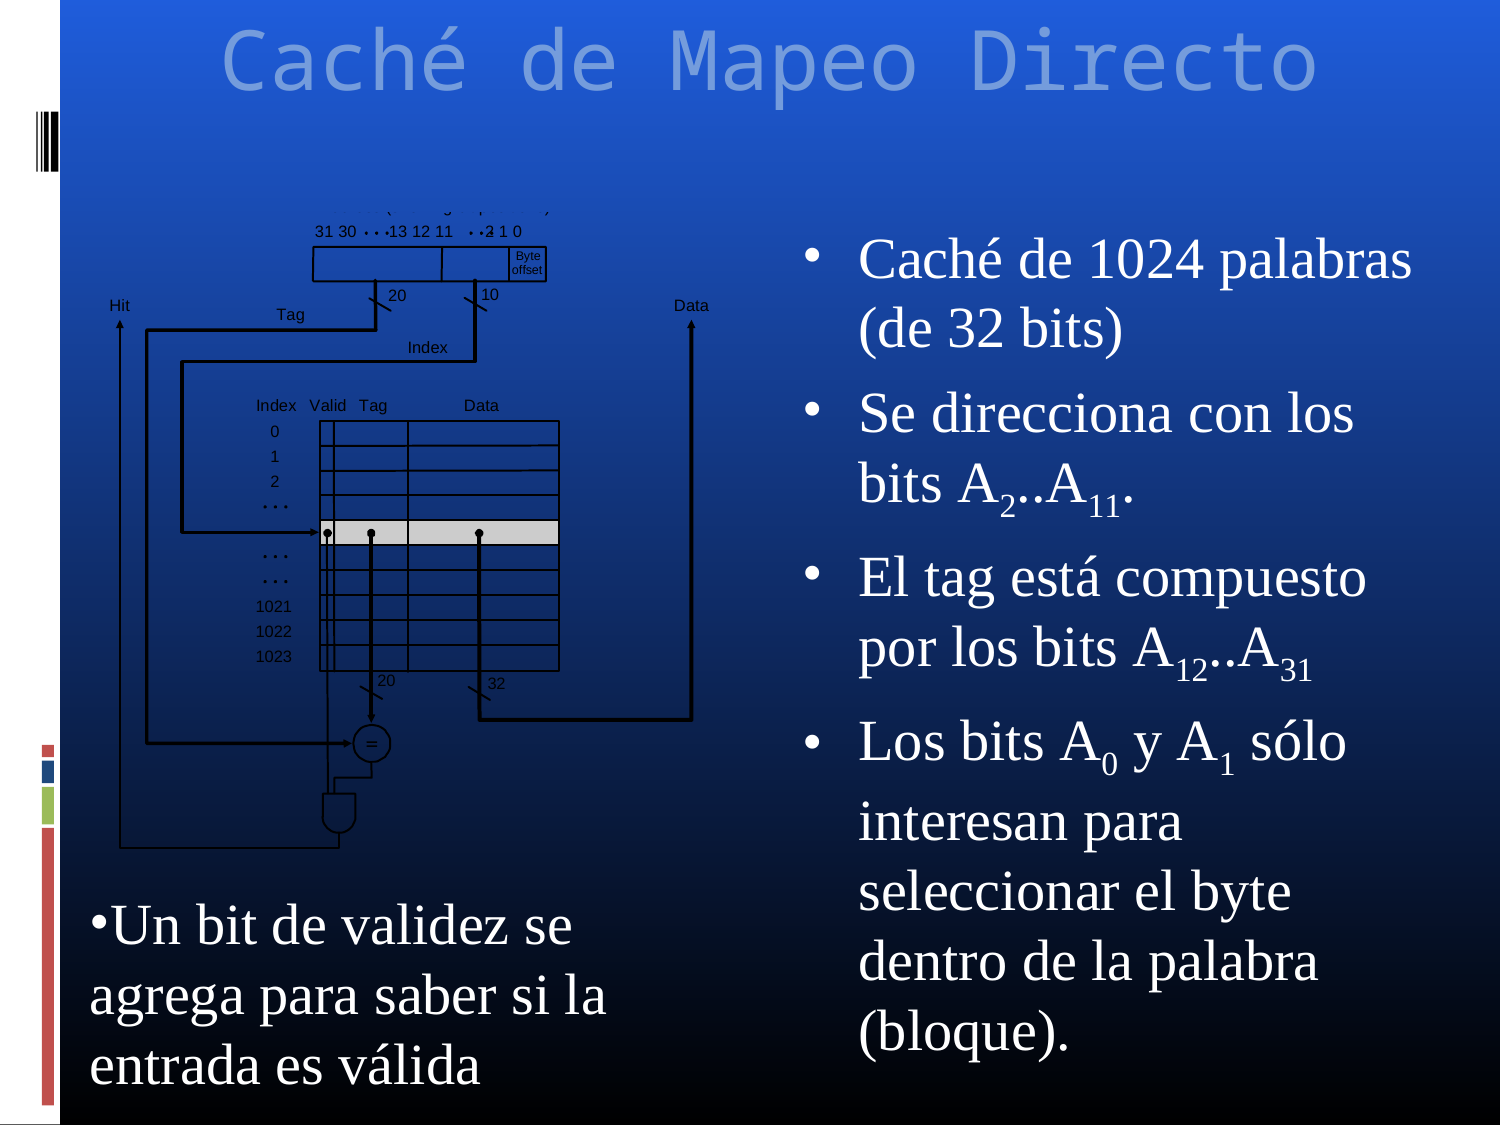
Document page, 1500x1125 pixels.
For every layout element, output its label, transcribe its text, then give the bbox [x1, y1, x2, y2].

picture [109, 212, 713, 854]
title Caché de Mapeo Directo [125, 0, 1401, 188]
text_box Caché de 1024 palabras (de 32 bits) Se direcciona con los bits A2..A11. El tag está compuesto por los bits A12..A31 Los bits A0 y A1 sólo interesan para seleccionar el byte dentro de la palabra (bloque). [787, 212, 1450, 938]
text_box Un bit de validez se agrega para saber si la entrada es válida [74, 878, 713, 1125]
